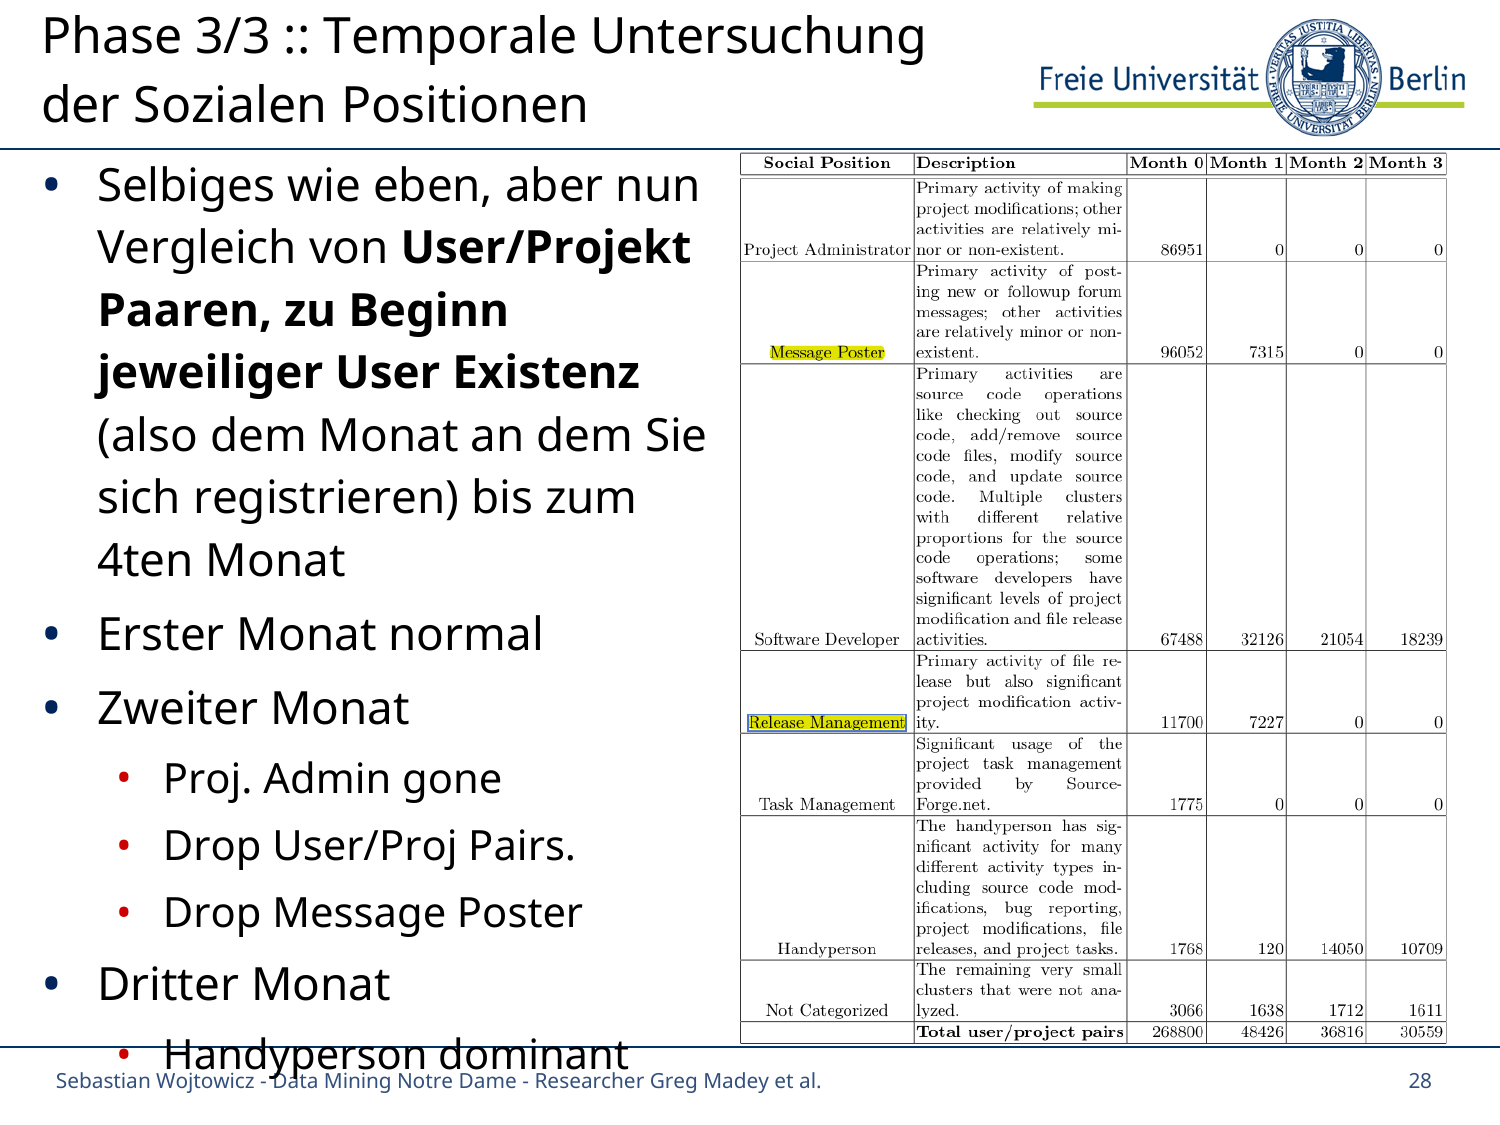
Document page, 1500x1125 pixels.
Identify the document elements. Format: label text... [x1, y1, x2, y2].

picture [1033, 19, 1470, 137]
title Phase 3/3 :: Temporale Untersuchung der Sozialen Positionen [41, 0, 1016, 138]
list Selbiges wie eben, aber nun Vergleich von User/Projekt Paaren, zu Beginn jeweiliger User Existenz (also dem Monat an dem Sie sich registrieren) bis zum 4ten Monat Erster Monat normal Zweiter Monat Proj. Admin gone Drop User/Proj Pairs. Drop Message Poster Dritter Monat Handyperson dominant [41, 152, 728, 1042]
picture [738, 151, 1447, 1045]
